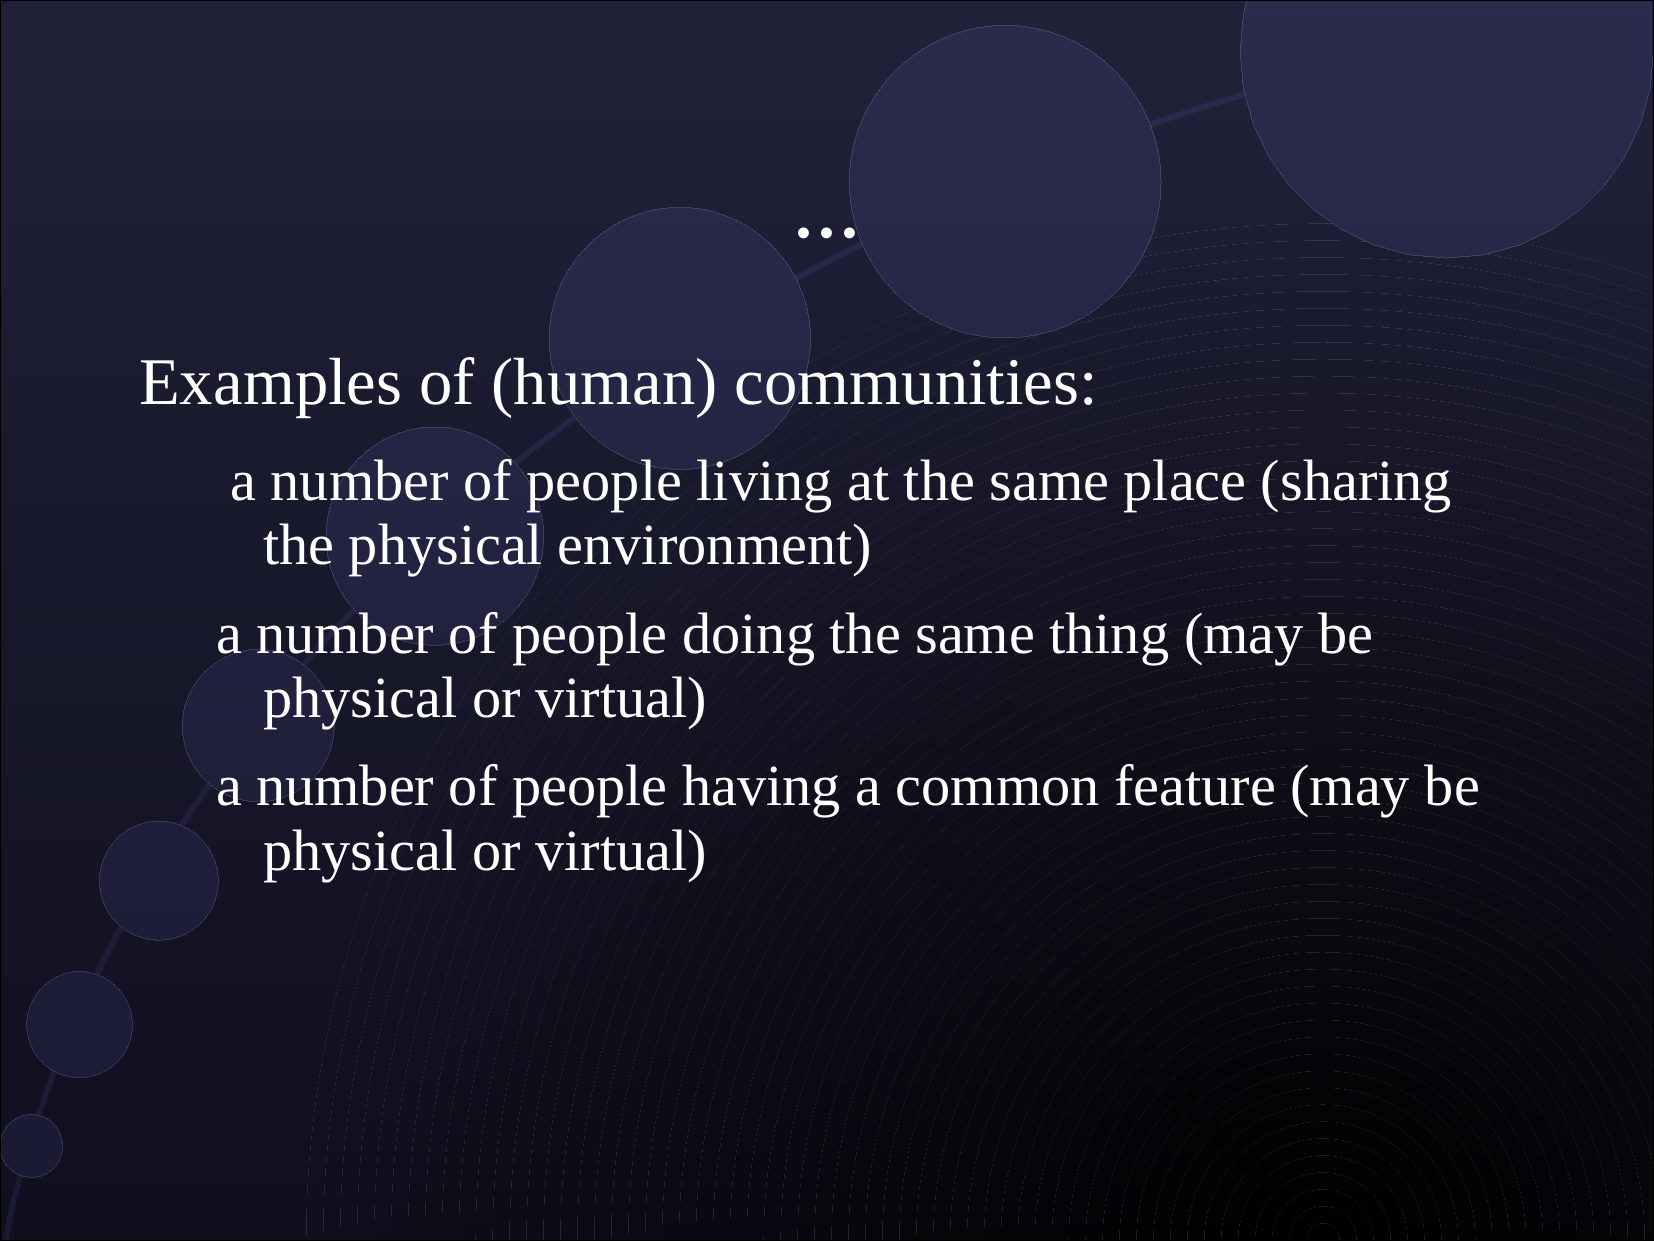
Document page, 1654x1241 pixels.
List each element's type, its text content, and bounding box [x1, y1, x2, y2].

list Examples of (human) communities: a number of people living at the same place (sharing the physical environment) a number of people doing the same thing (may be physical or virtual) a number of people having a common feature (may be physical or virtual) [121, 344, 1534, 1127]
title ... [121, 102, 1534, 311]
